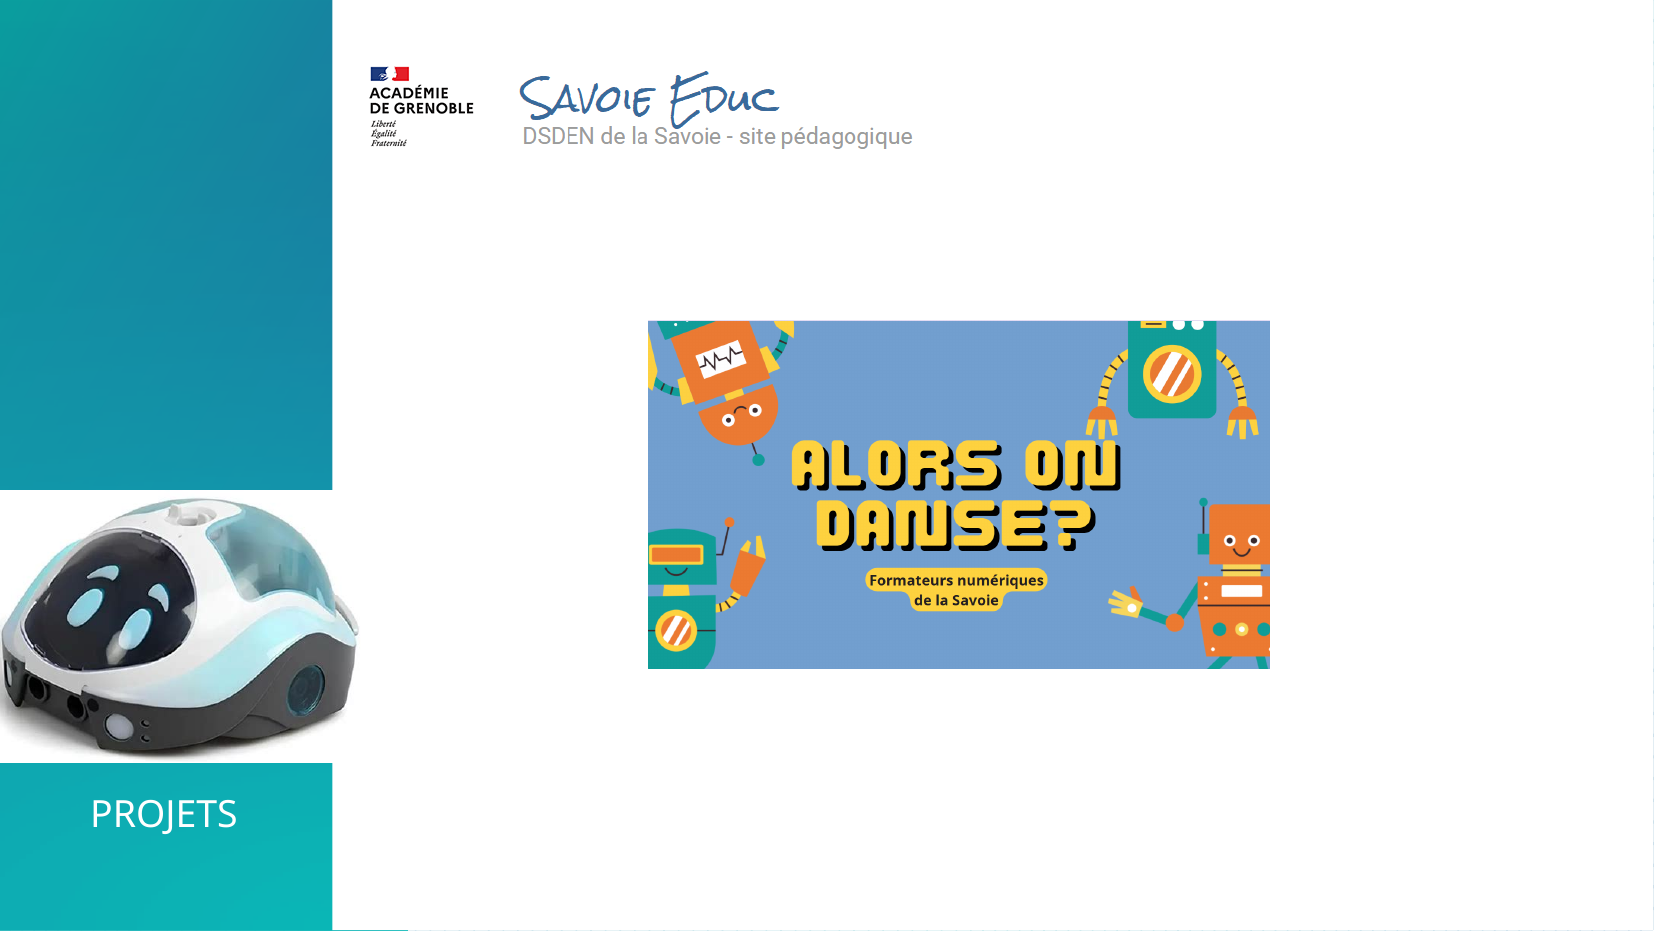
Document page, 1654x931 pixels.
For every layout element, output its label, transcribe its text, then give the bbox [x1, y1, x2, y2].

picture [358, 55, 920, 157]
picture [0, 490, 361, 763]
text_box PROJETS [0, 763, 329, 859]
text_box [0, 0, 1654, 931]
picture [648, 320, 1270, 669]
